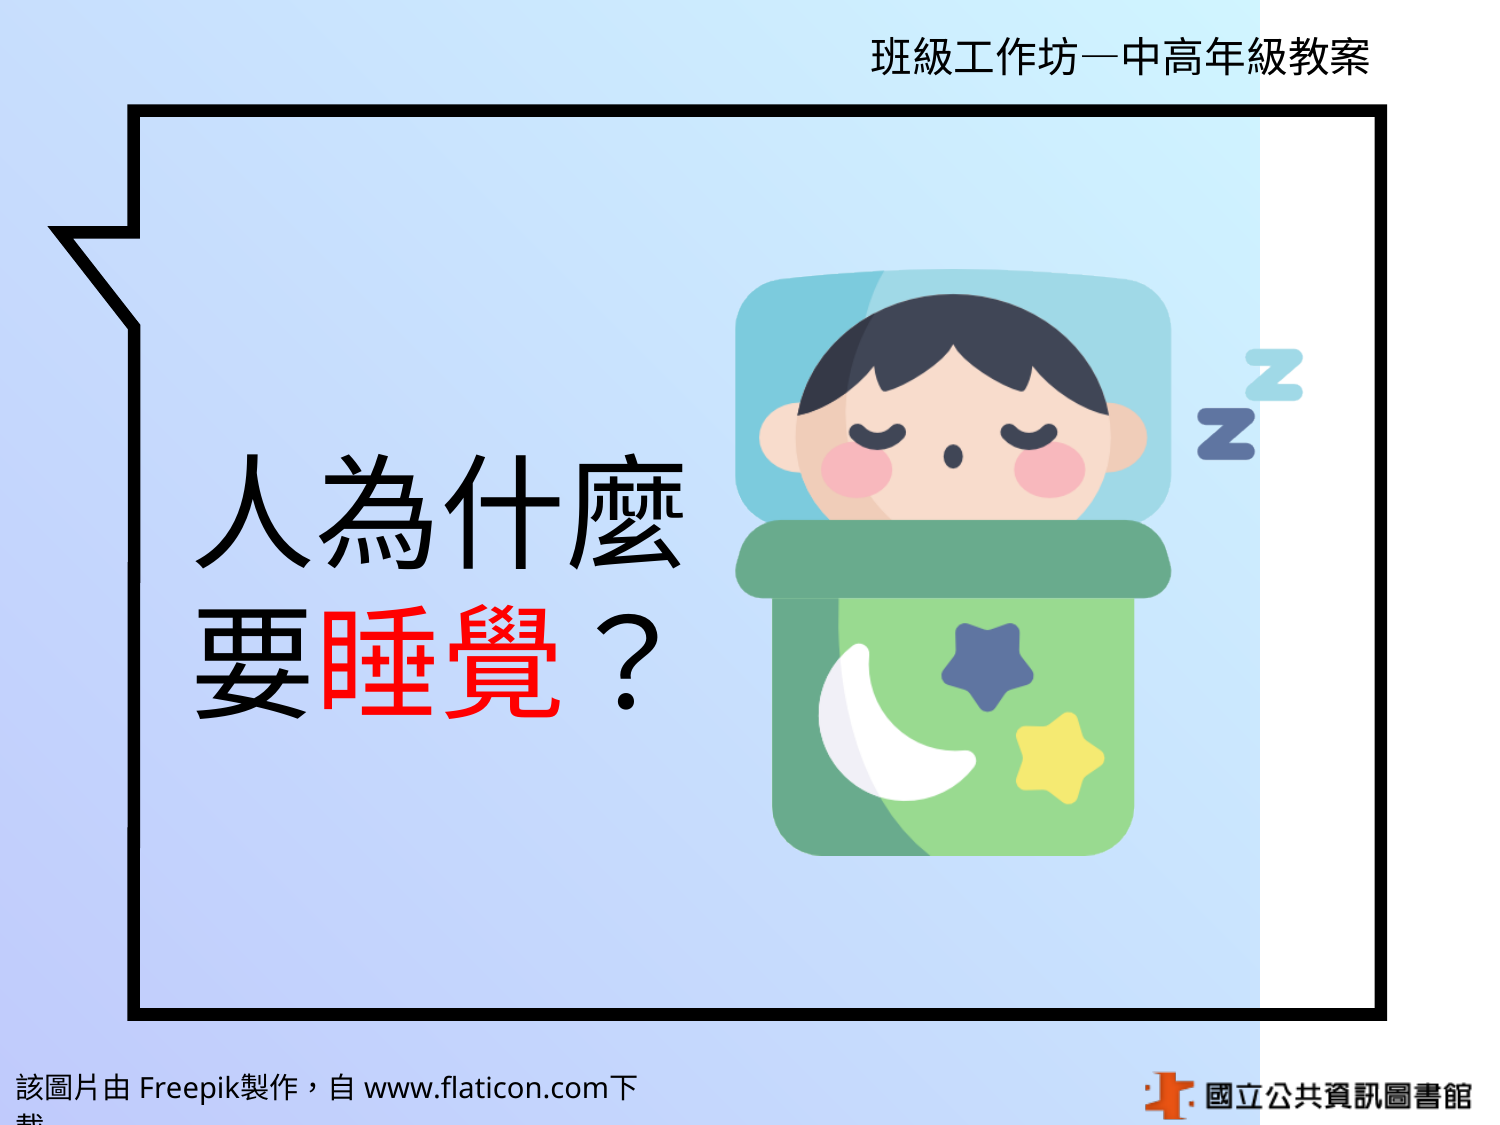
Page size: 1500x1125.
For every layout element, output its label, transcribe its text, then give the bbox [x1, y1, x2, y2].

picture [726, 269, 1313, 856]
picture [1136, 1066, 1480, 1125]
text_box 該圖片由Freepik製作，自www.flaticon.com下載 [0, 1054, 668, 1125]
text_box 班級工作坊—中高年級教案 [855, 23, 1477, 90]
title 人為什麼 要睡覺？ [175, 269, 726, 530]
